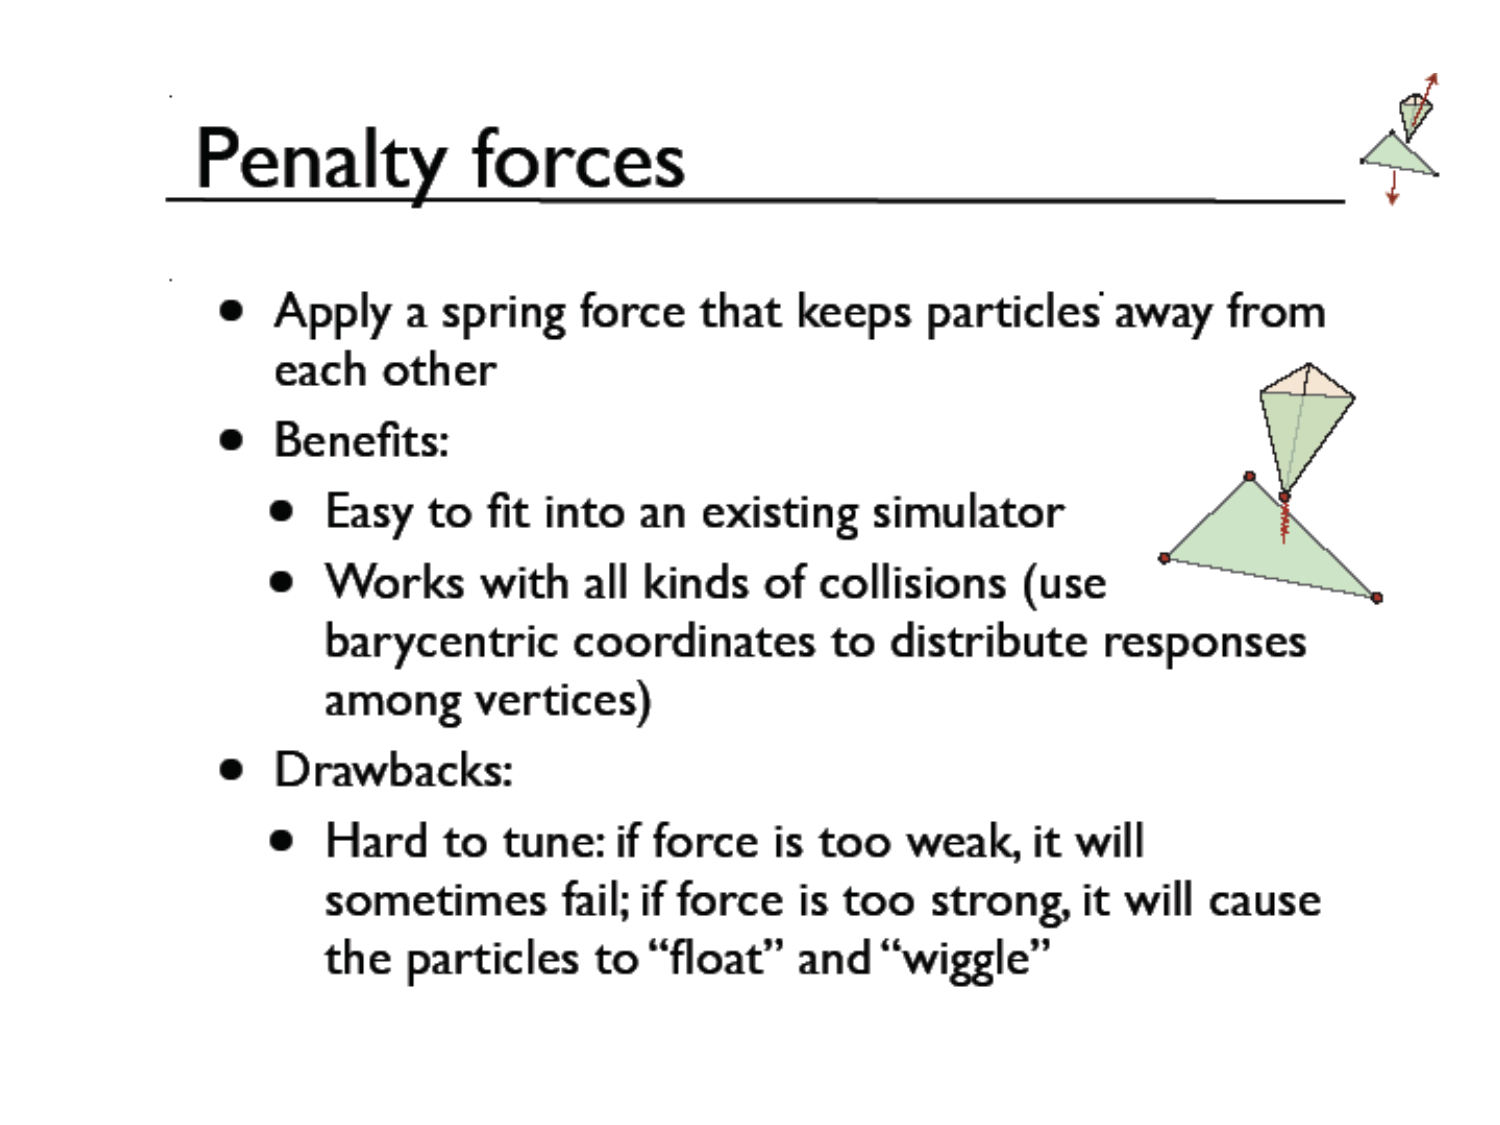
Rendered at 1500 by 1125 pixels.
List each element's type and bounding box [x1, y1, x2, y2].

picture [41, 73, 1471, 1060]
